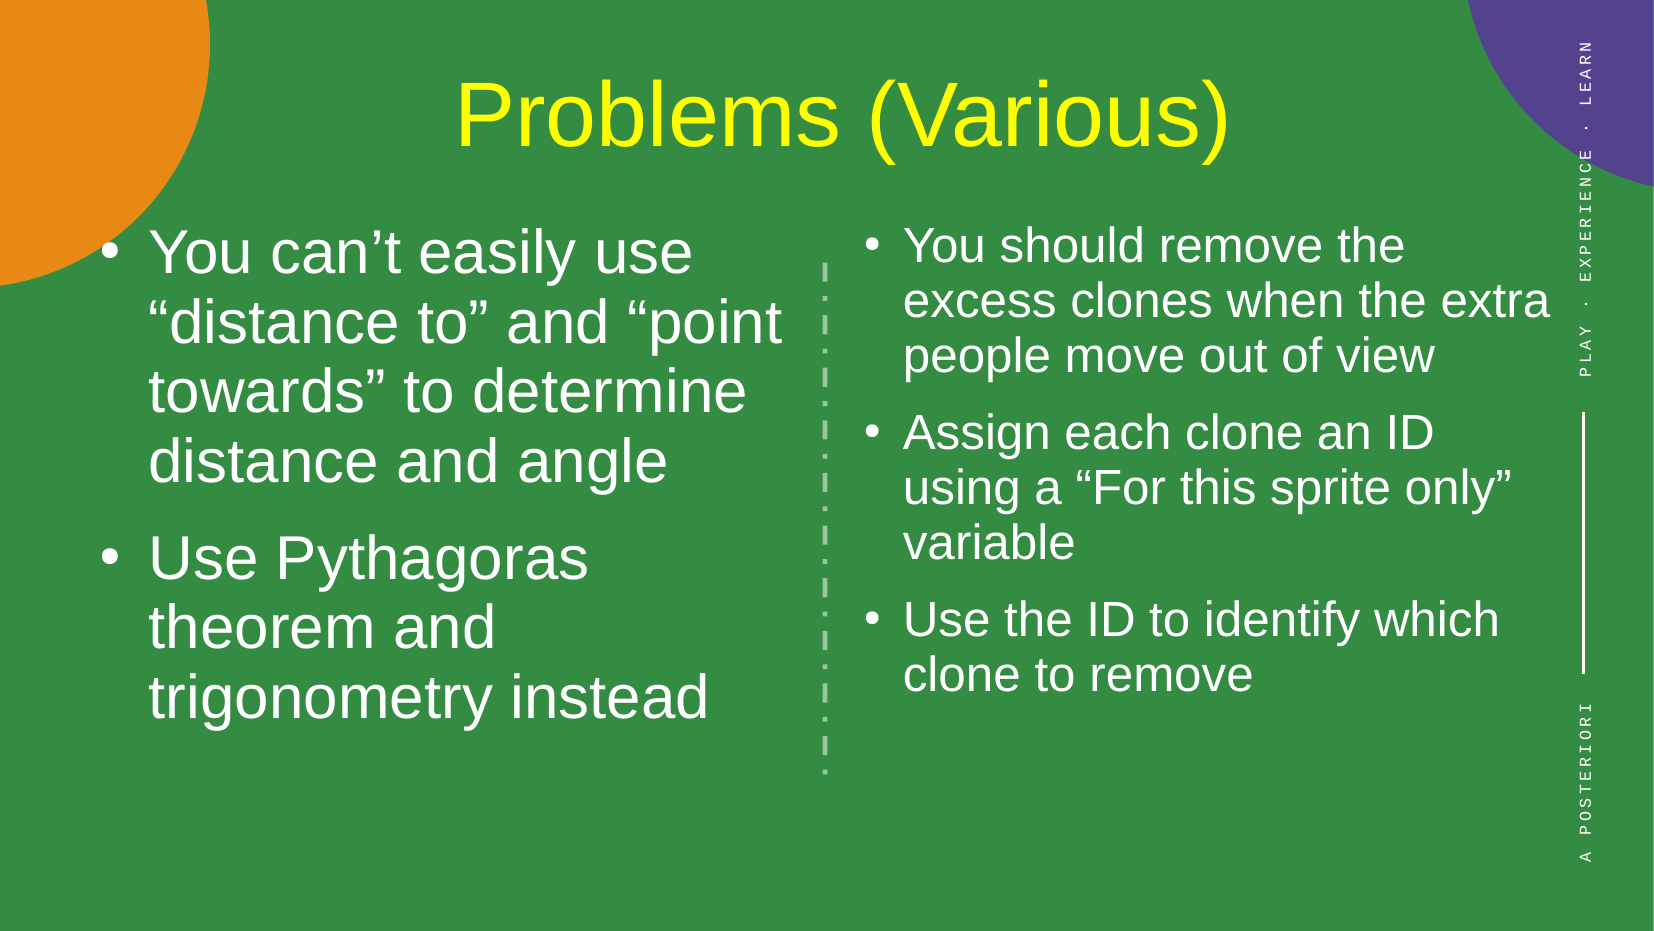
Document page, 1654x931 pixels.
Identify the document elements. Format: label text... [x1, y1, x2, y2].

list You should remove the excess clones when the extra people move out of view Assign each clone an ID using a “For this sprite only” variable Use the ID to identify which clone to remove [850, 217, 1556, 758]
list You can’t easily use “distance to” and “point towards” to determine distance and angle Use Pythagoras theorem and trigonometry instead [82, 217, 788, 758]
title Problems (Various) [187, 37, 1501, 193]
